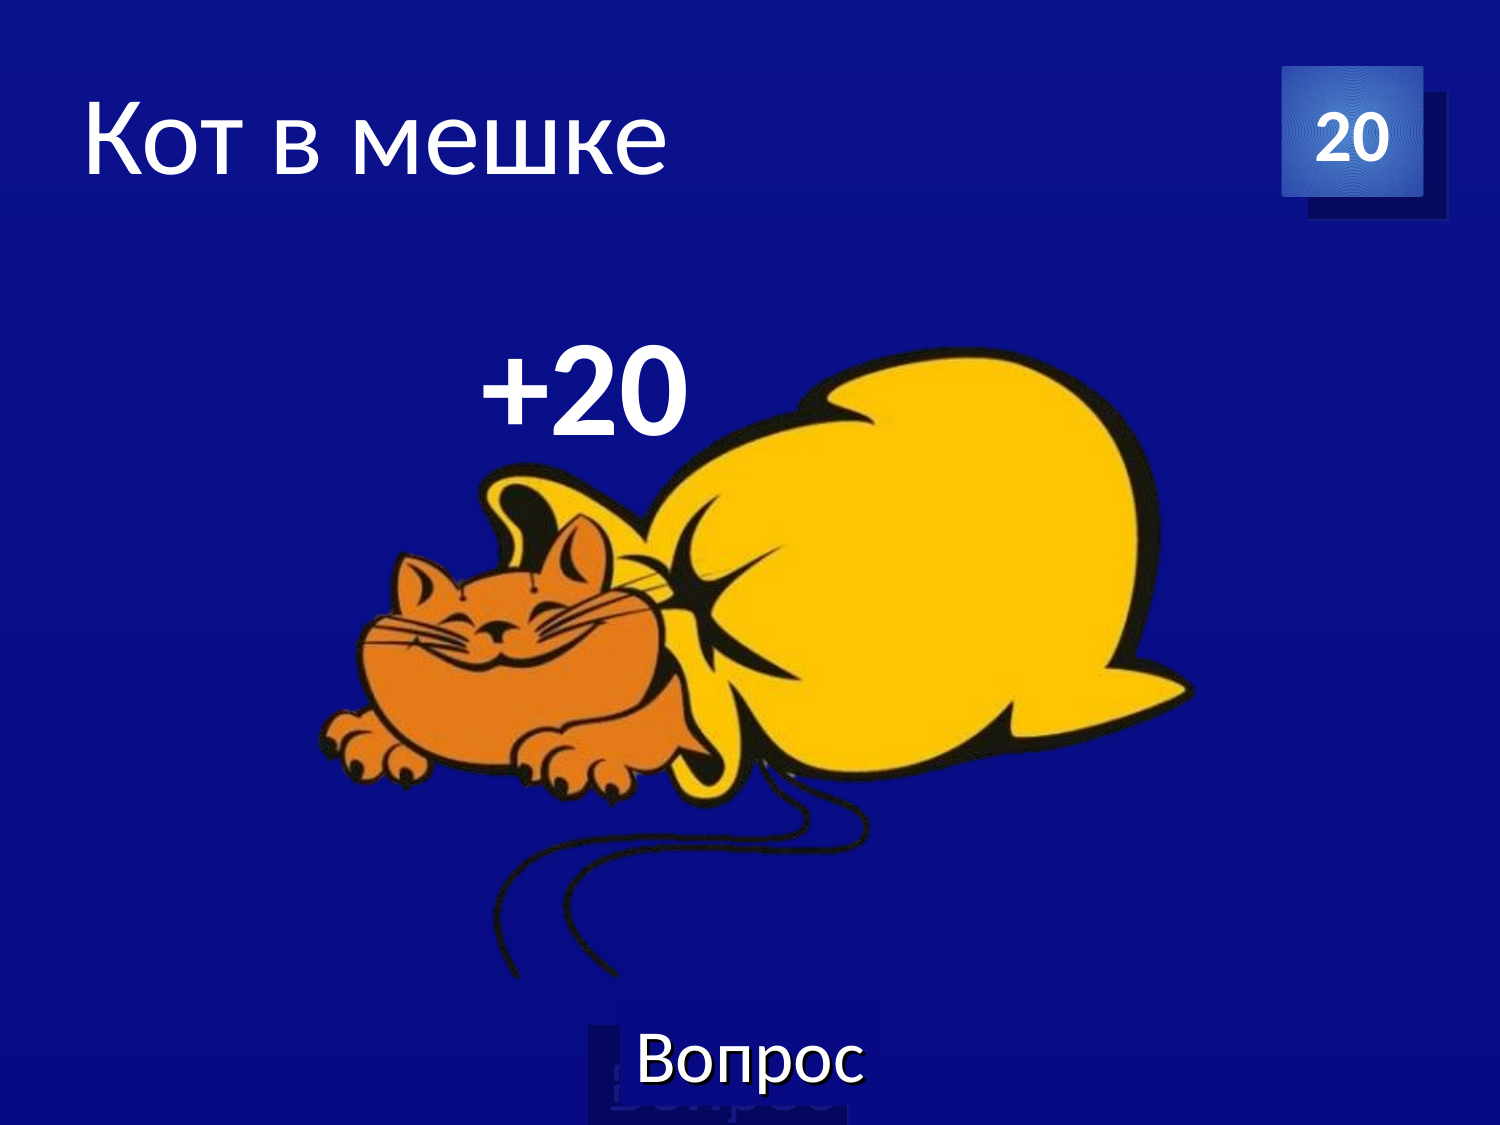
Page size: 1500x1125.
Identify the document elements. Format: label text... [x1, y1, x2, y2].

text_box +20 [466, 290, 707, 473]
text_box 20 [1282, 66, 1423, 196]
